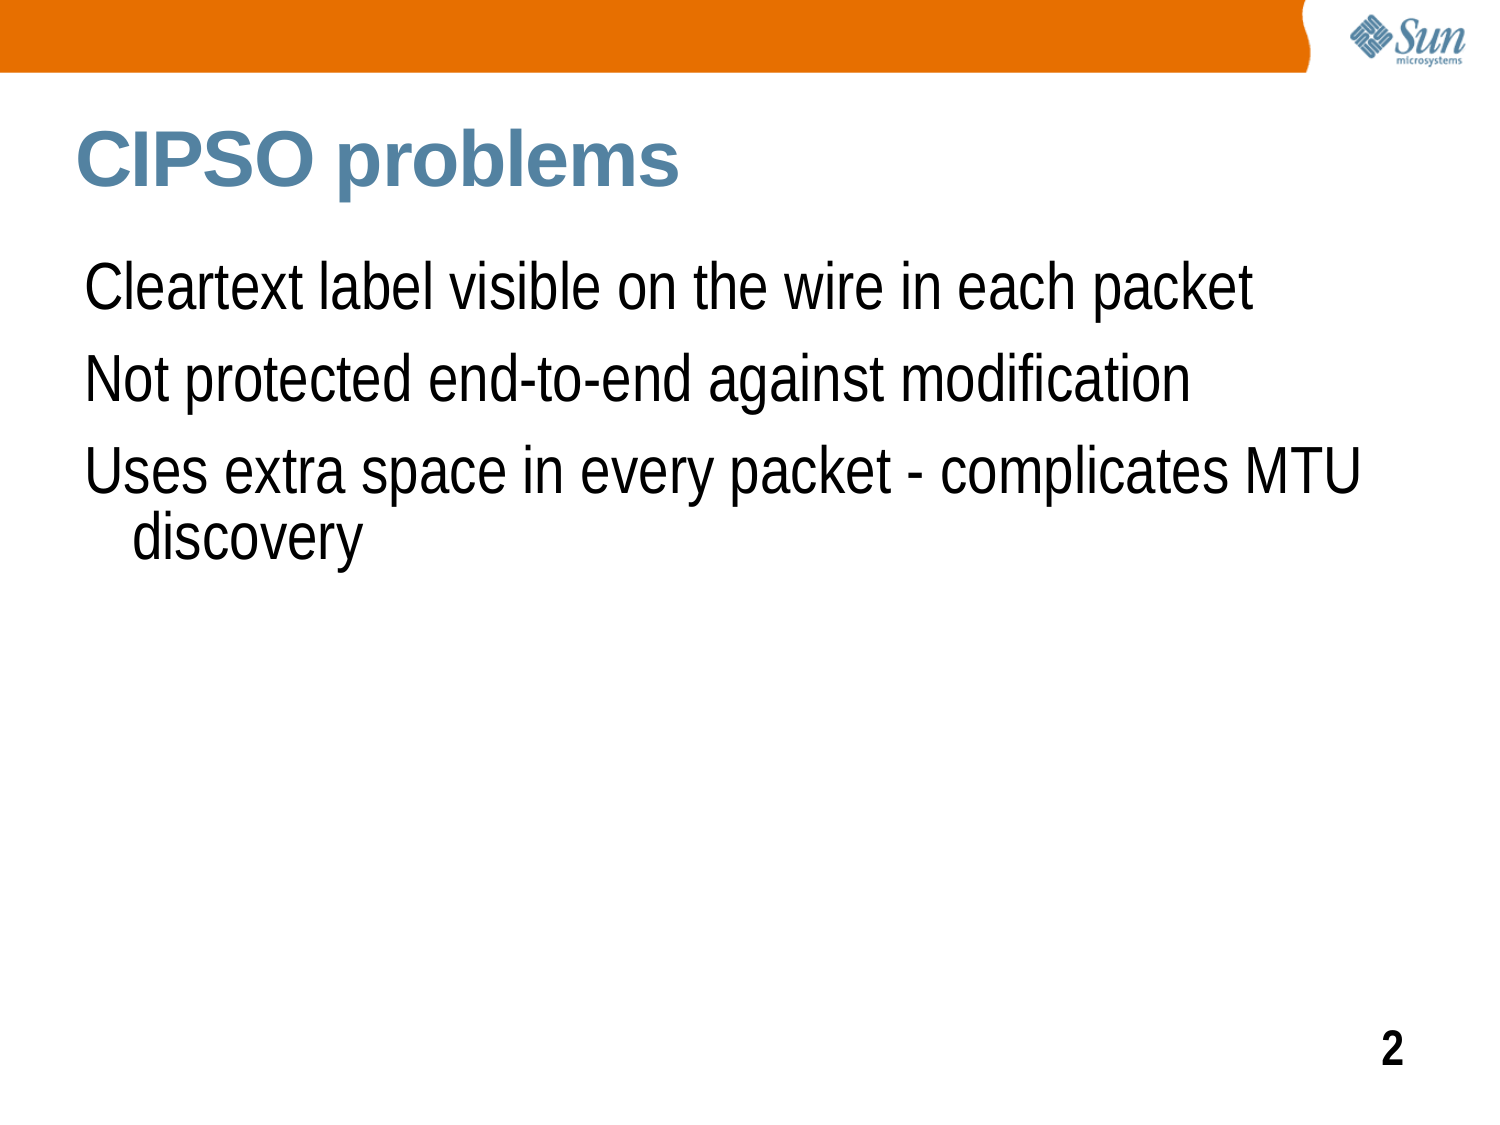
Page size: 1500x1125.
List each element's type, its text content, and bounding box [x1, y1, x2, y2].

picture [0, 0, 1500, 75]
title CIPSO problems [75, 122, 1438, 228]
list Cleartext label visible on the wire in each packet Not protected end-to-end against modification Uses extra space in every packet - complicates MTU discovery [64, 257, 1402, 952]
